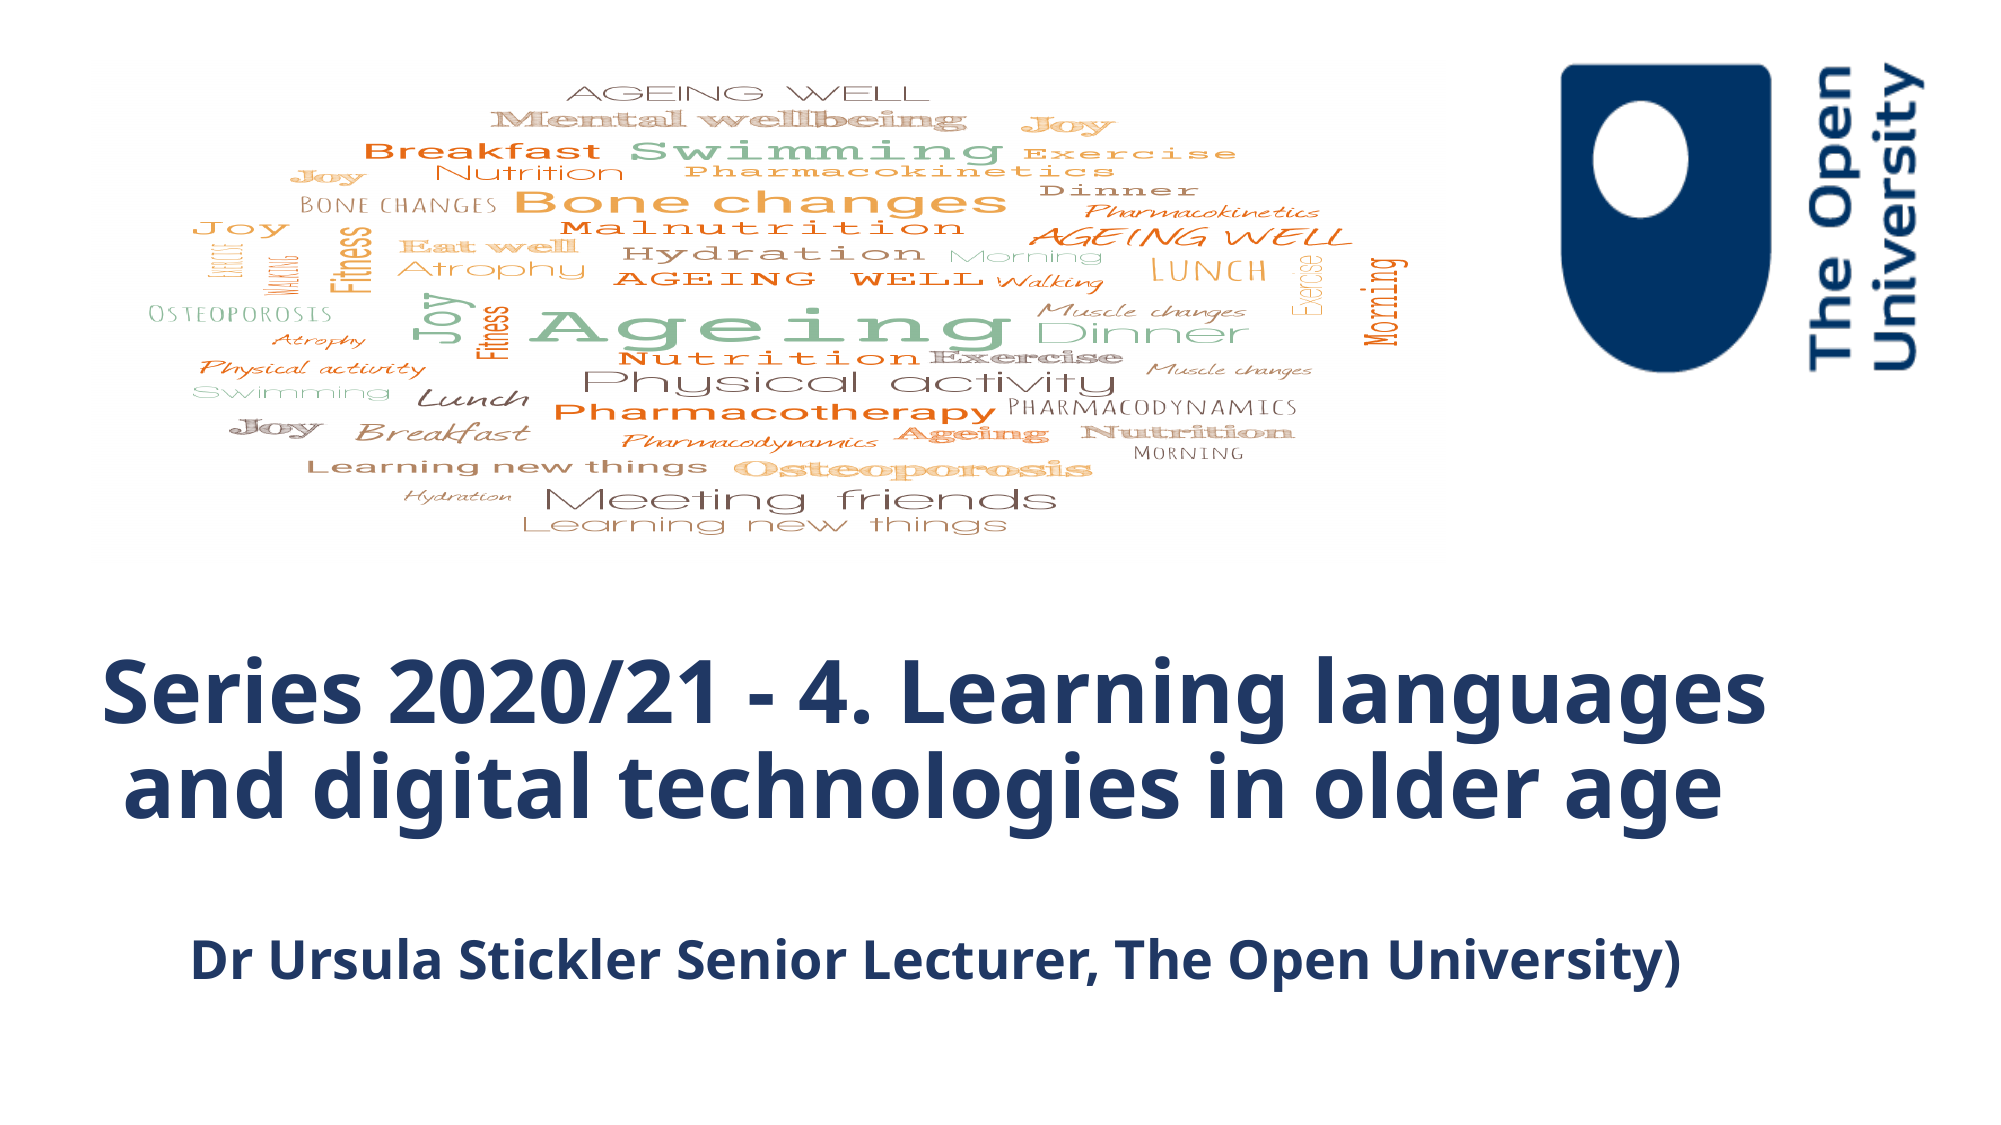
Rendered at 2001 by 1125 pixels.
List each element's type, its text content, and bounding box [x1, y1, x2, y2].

title Series 2020/21 - 4. Learning languages and digital technologies in older age Dr Ursula Stickler Senior Lecturer, The Open University) [72, 611, 1799, 1116]
picture [91, 58, 1446, 563]
picture [1559, 58, 1927, 378]
